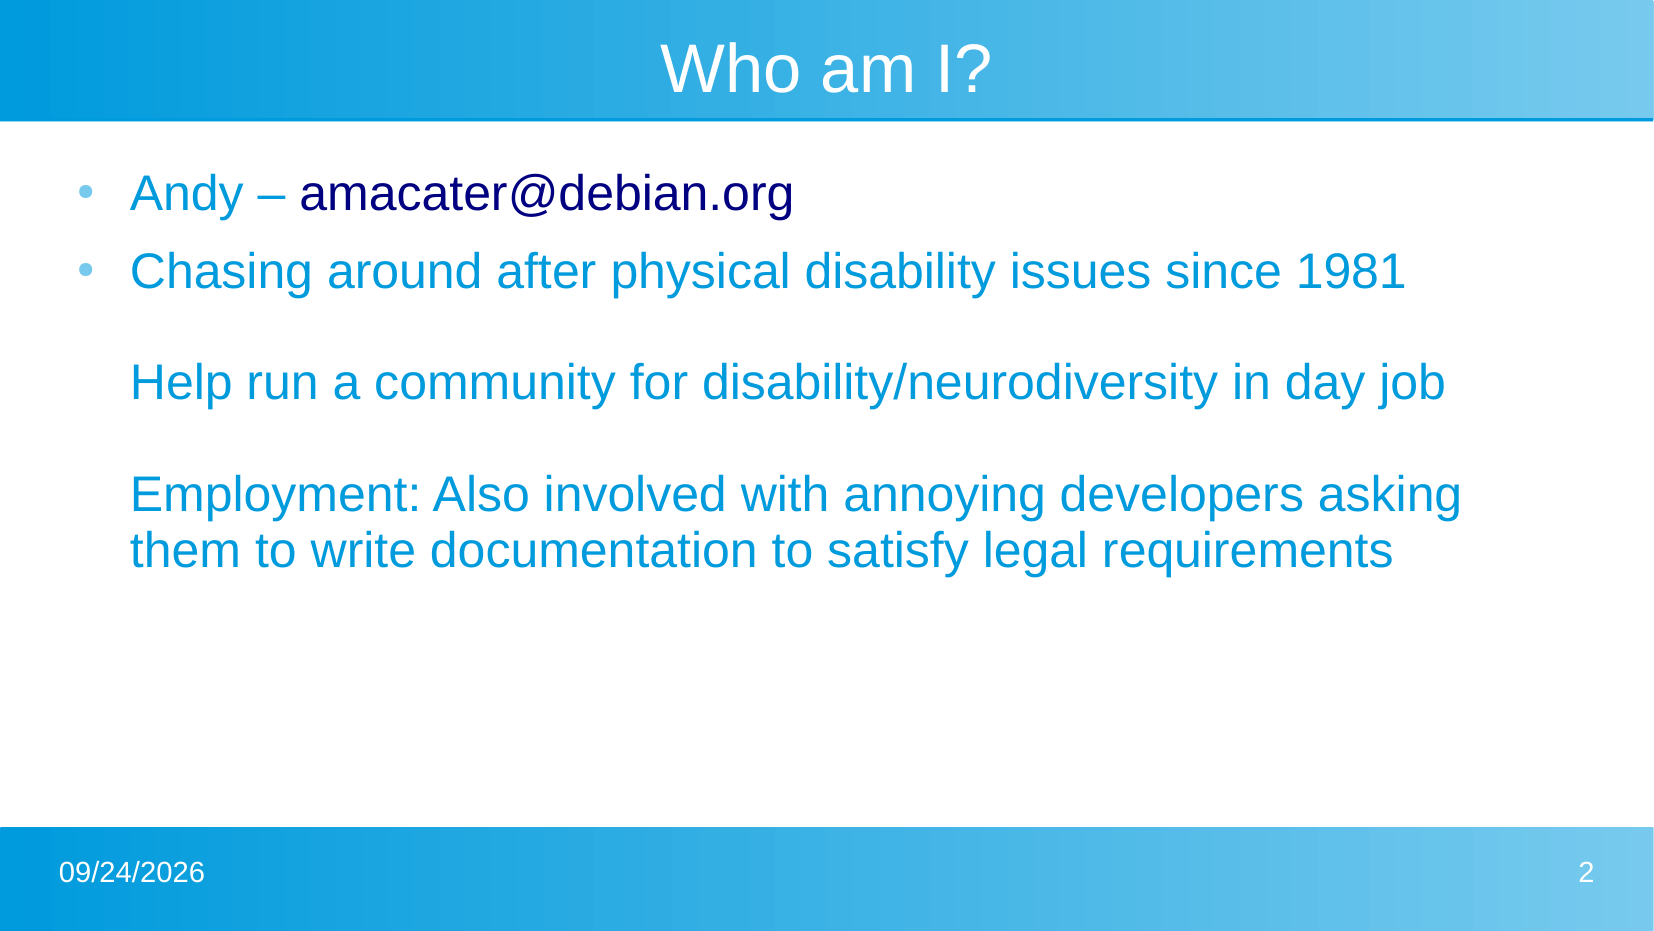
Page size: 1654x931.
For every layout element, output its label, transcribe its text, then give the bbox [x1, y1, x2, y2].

title Who am I? [59, 29, 1595, 108]
list Andy – amacater@debian.org Chasing around after physical disability issues since 1981 Help run a community for disability/neurodiversity in day job Employment: Also involved with annoying developers asking them to write documentation to satisfy legal requirements [59, 165, 1595, 756]
